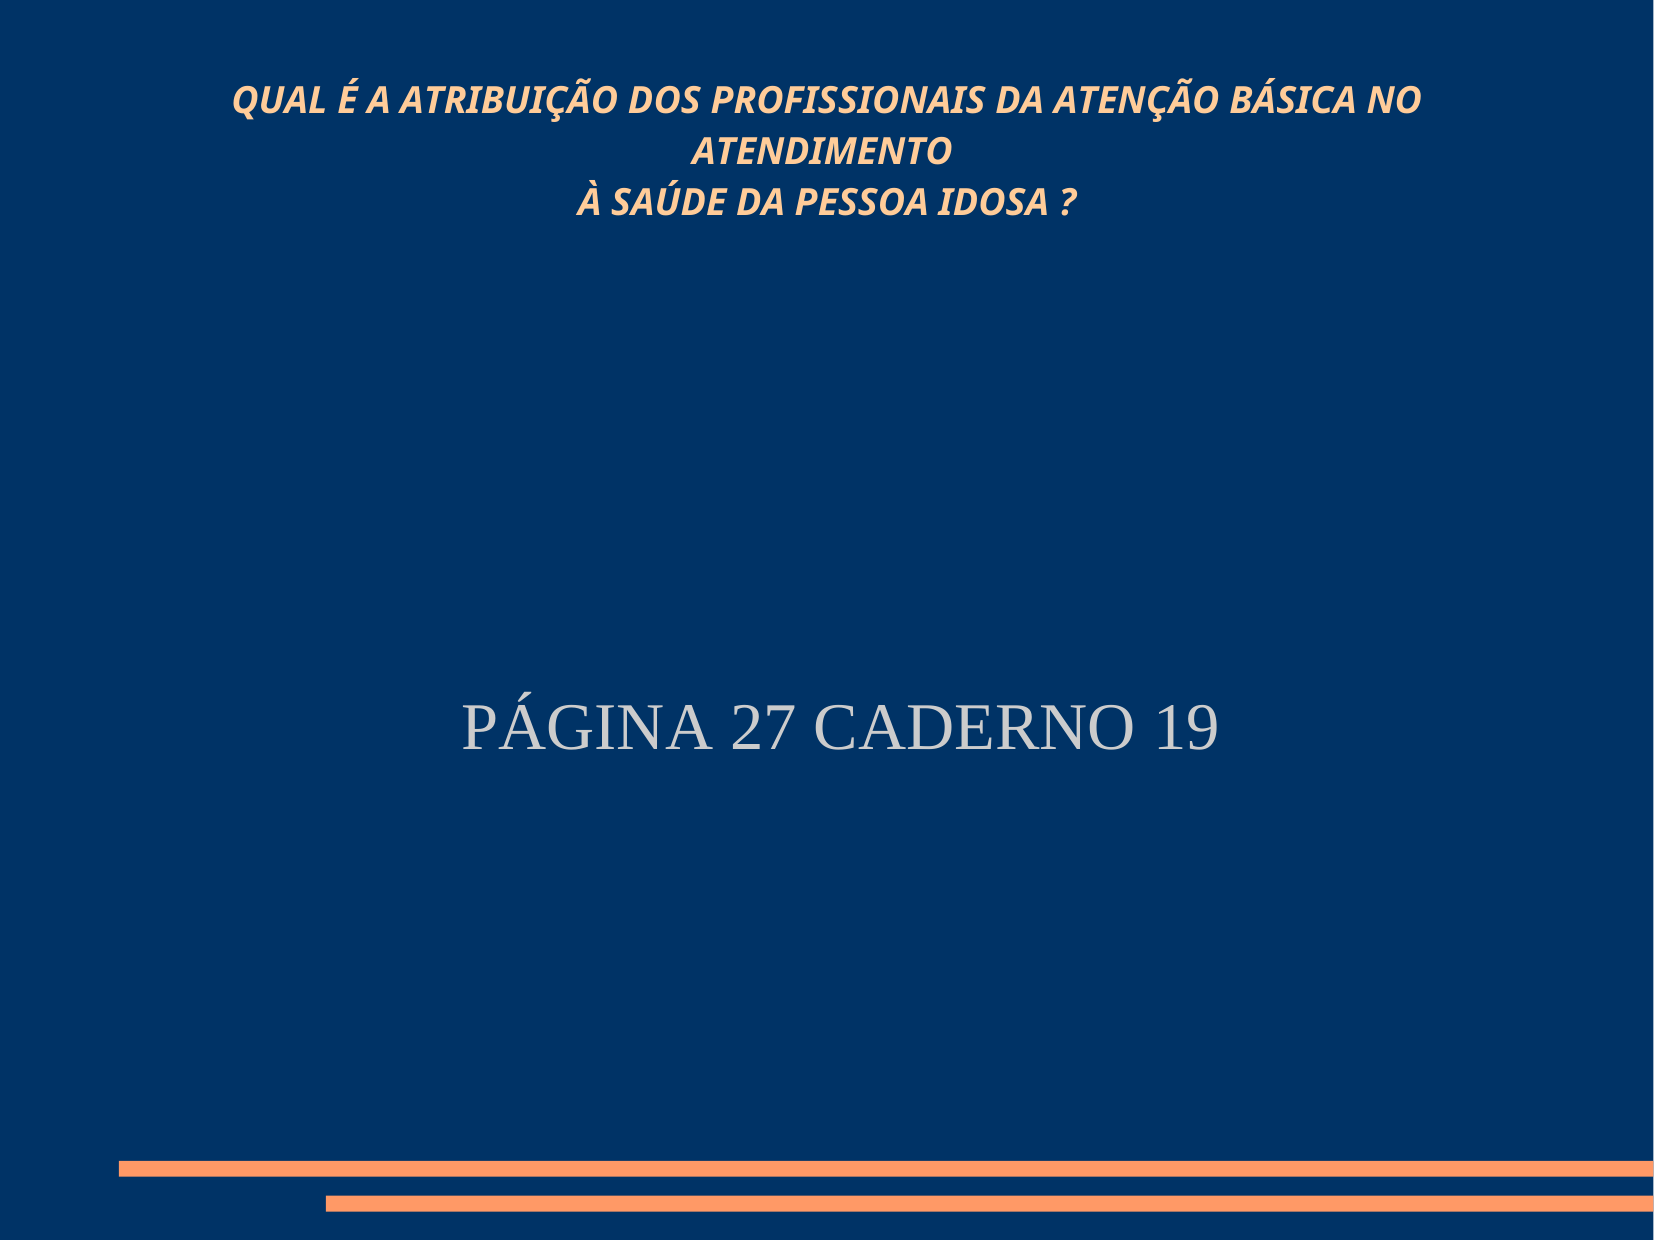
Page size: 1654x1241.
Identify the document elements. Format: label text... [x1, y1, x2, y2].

subtitle PÁGINA 27 CADERNO 19 [121, 329, 1561, 1125]
title QUAL É A ATRIBUIÇÃO DOS PROFISSIONAIS DA ATENÇÃO BÁSICA NO ATENDIMENTO À SAÚDE DA PESSOA IDOSA ? [121, 53, 1534, 246]
